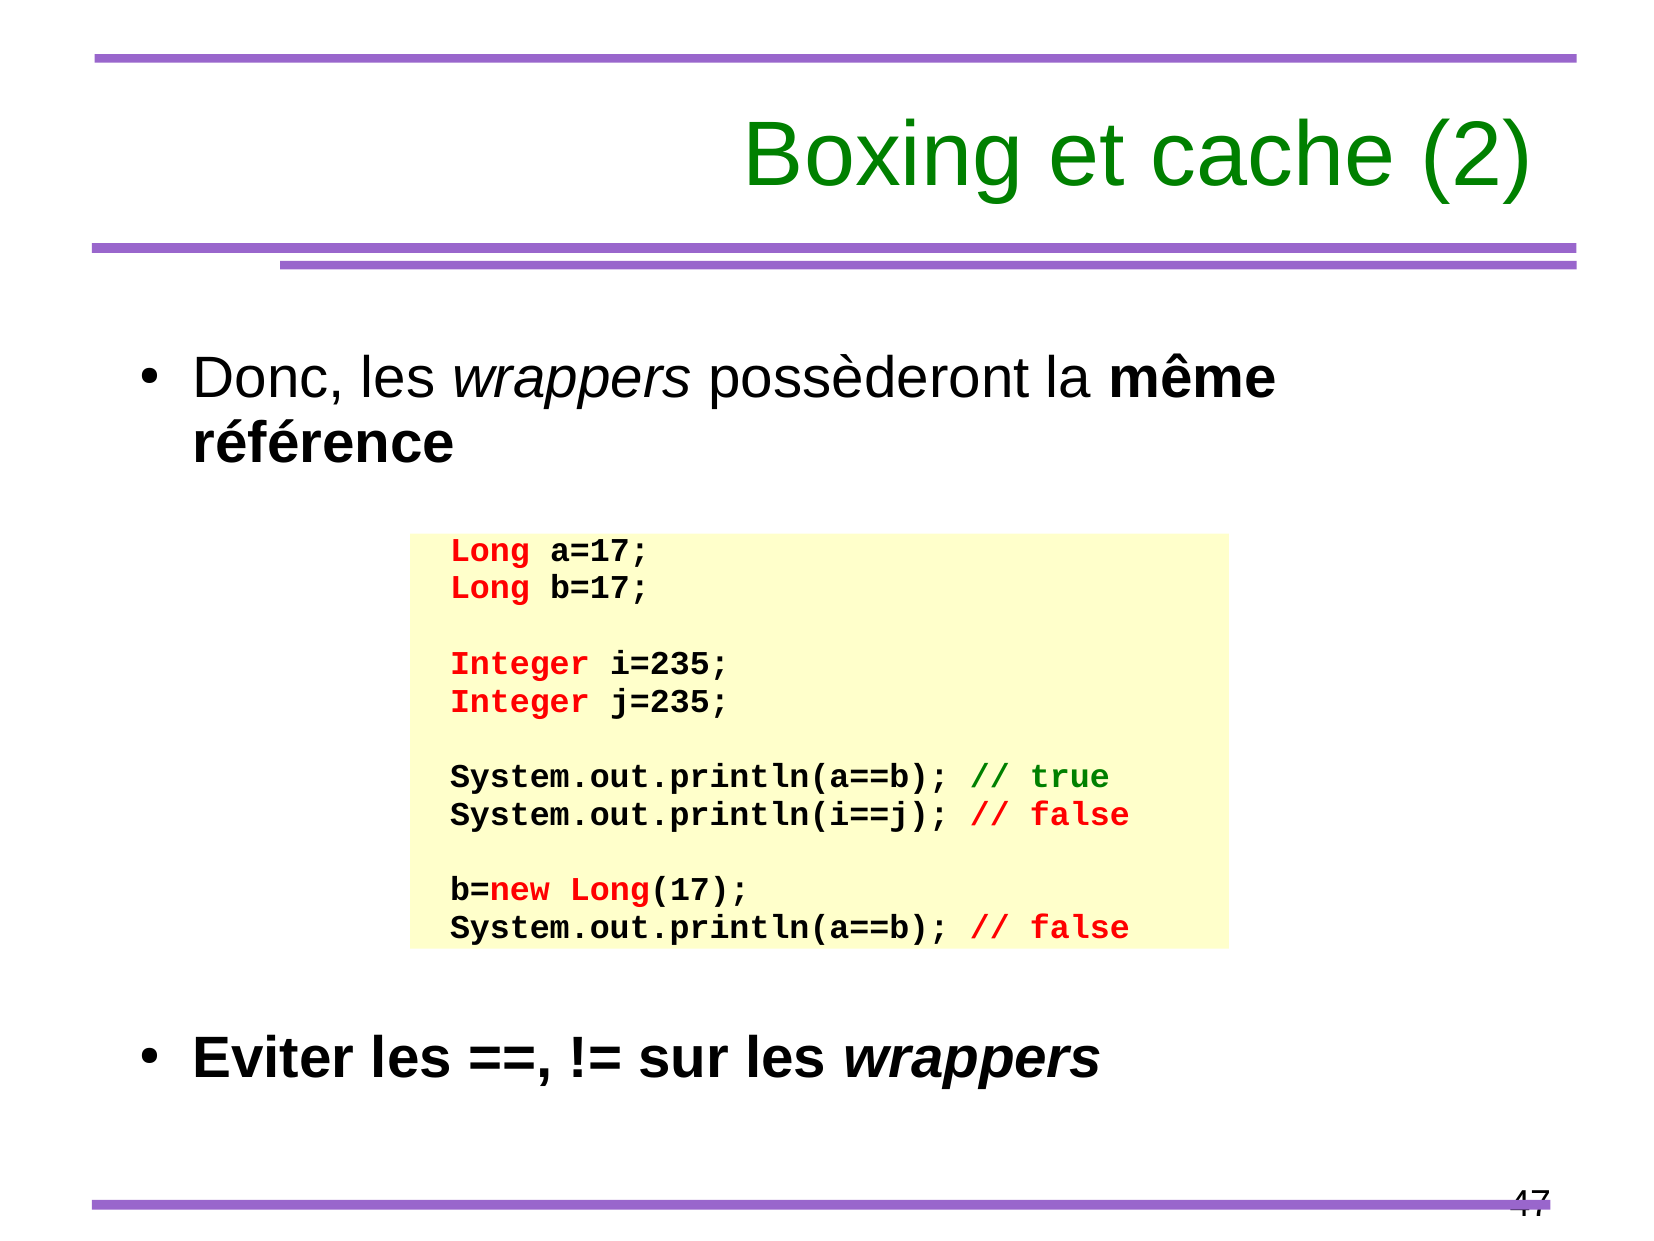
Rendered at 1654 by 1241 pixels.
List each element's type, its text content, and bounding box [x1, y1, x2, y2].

text_box Long a=17; Long b=17; Integer i=235; Integer j=235; System.out.println(a==b); // true System.out.println(i==j); // false b=new Long(17); System.out.println(a==b); // false [410, 533, 1229, 949]
list Donc, les wrappers possèderont la même référence Eviter les ==, != sur les wrappers [121, 344, 1534, 1172]
title Boxing et cache (2) [121, 49, 1534, 257]
